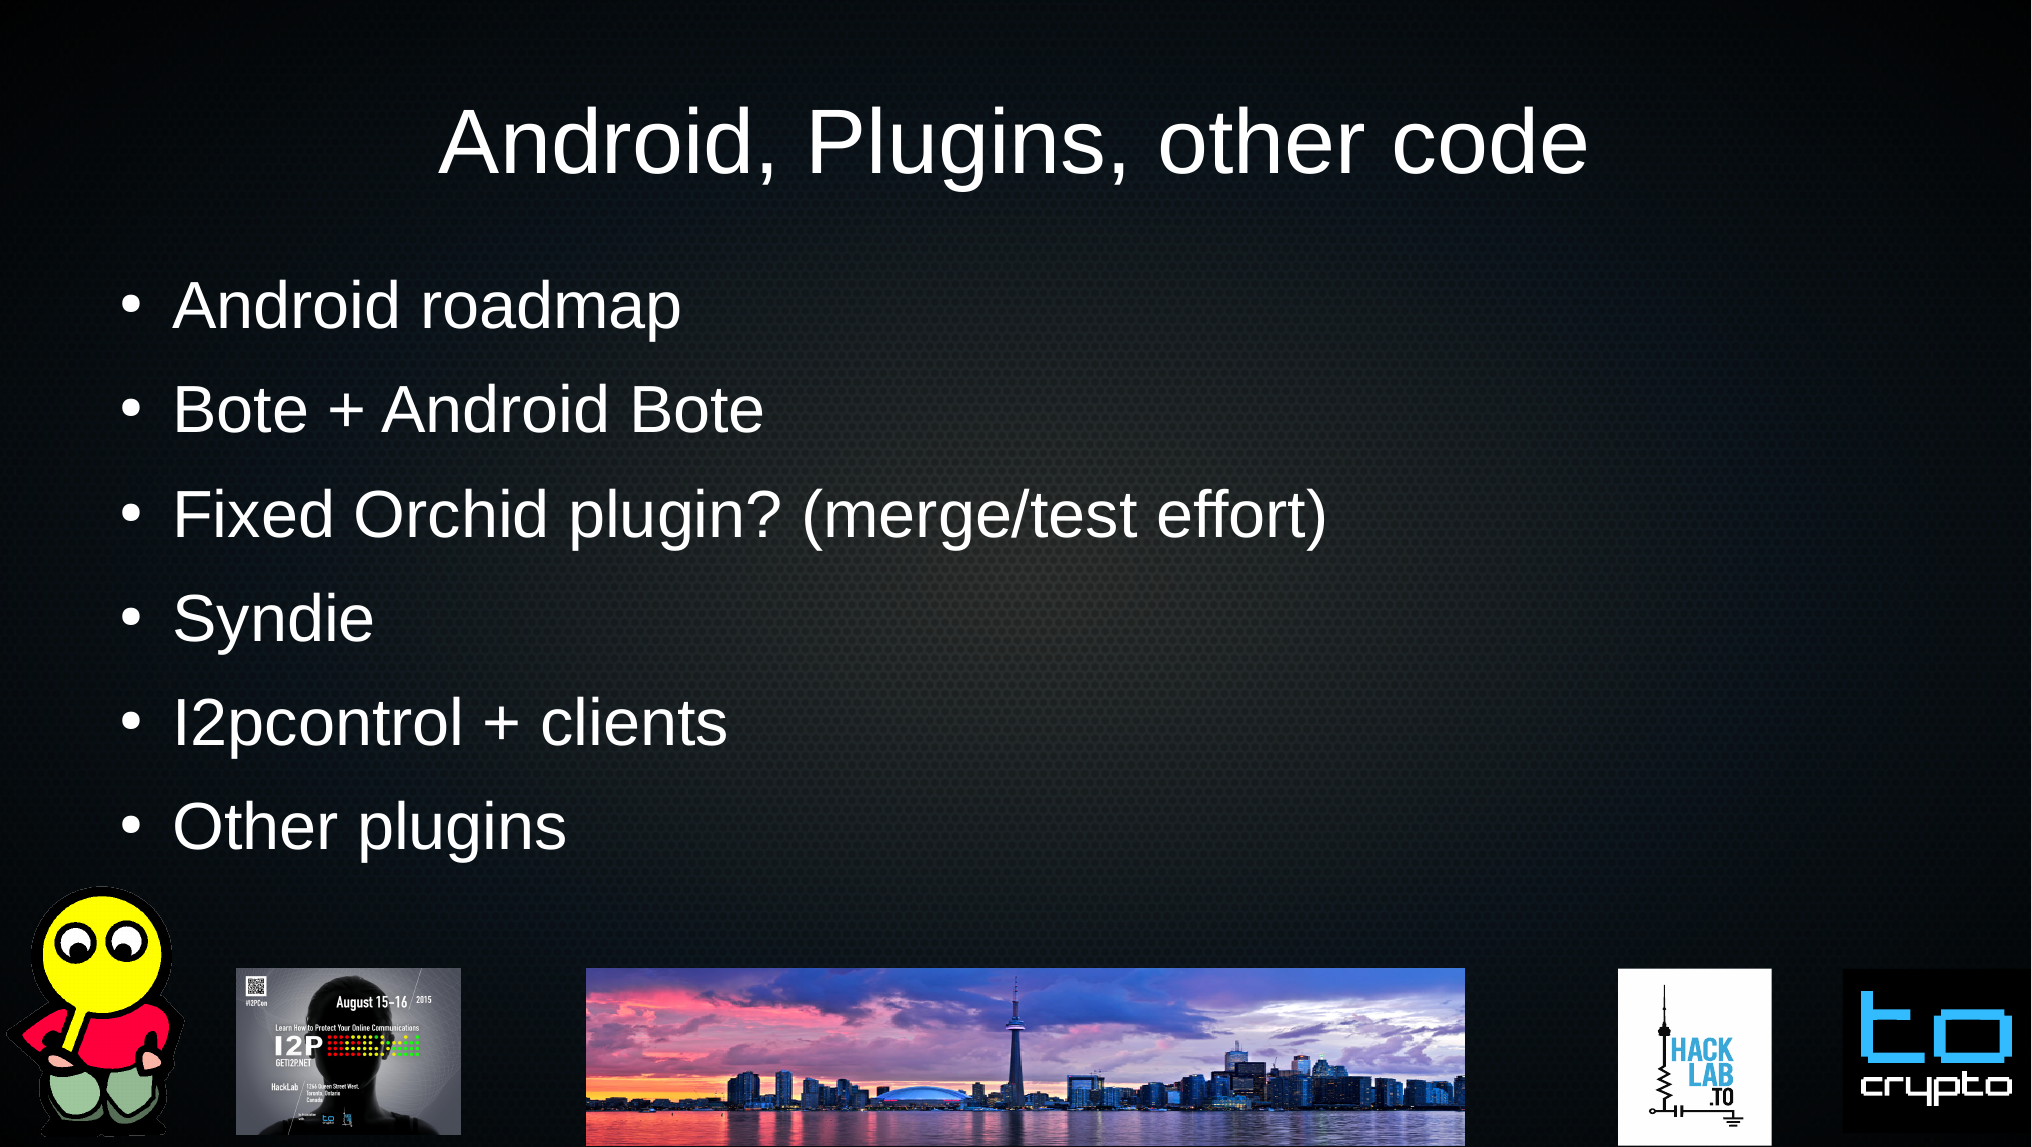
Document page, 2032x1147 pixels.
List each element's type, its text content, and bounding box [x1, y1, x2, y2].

picture [0, 0, 2032, 1147]
list Android roadmap Bote + Android Bote Fixed Orchid plugin? (merge/test effort) Syndie I2pcontrol + clients Other plugins [101, 268, 1595, 933]
title Android, Plugins, other code [101, 45, 1930, 237]
